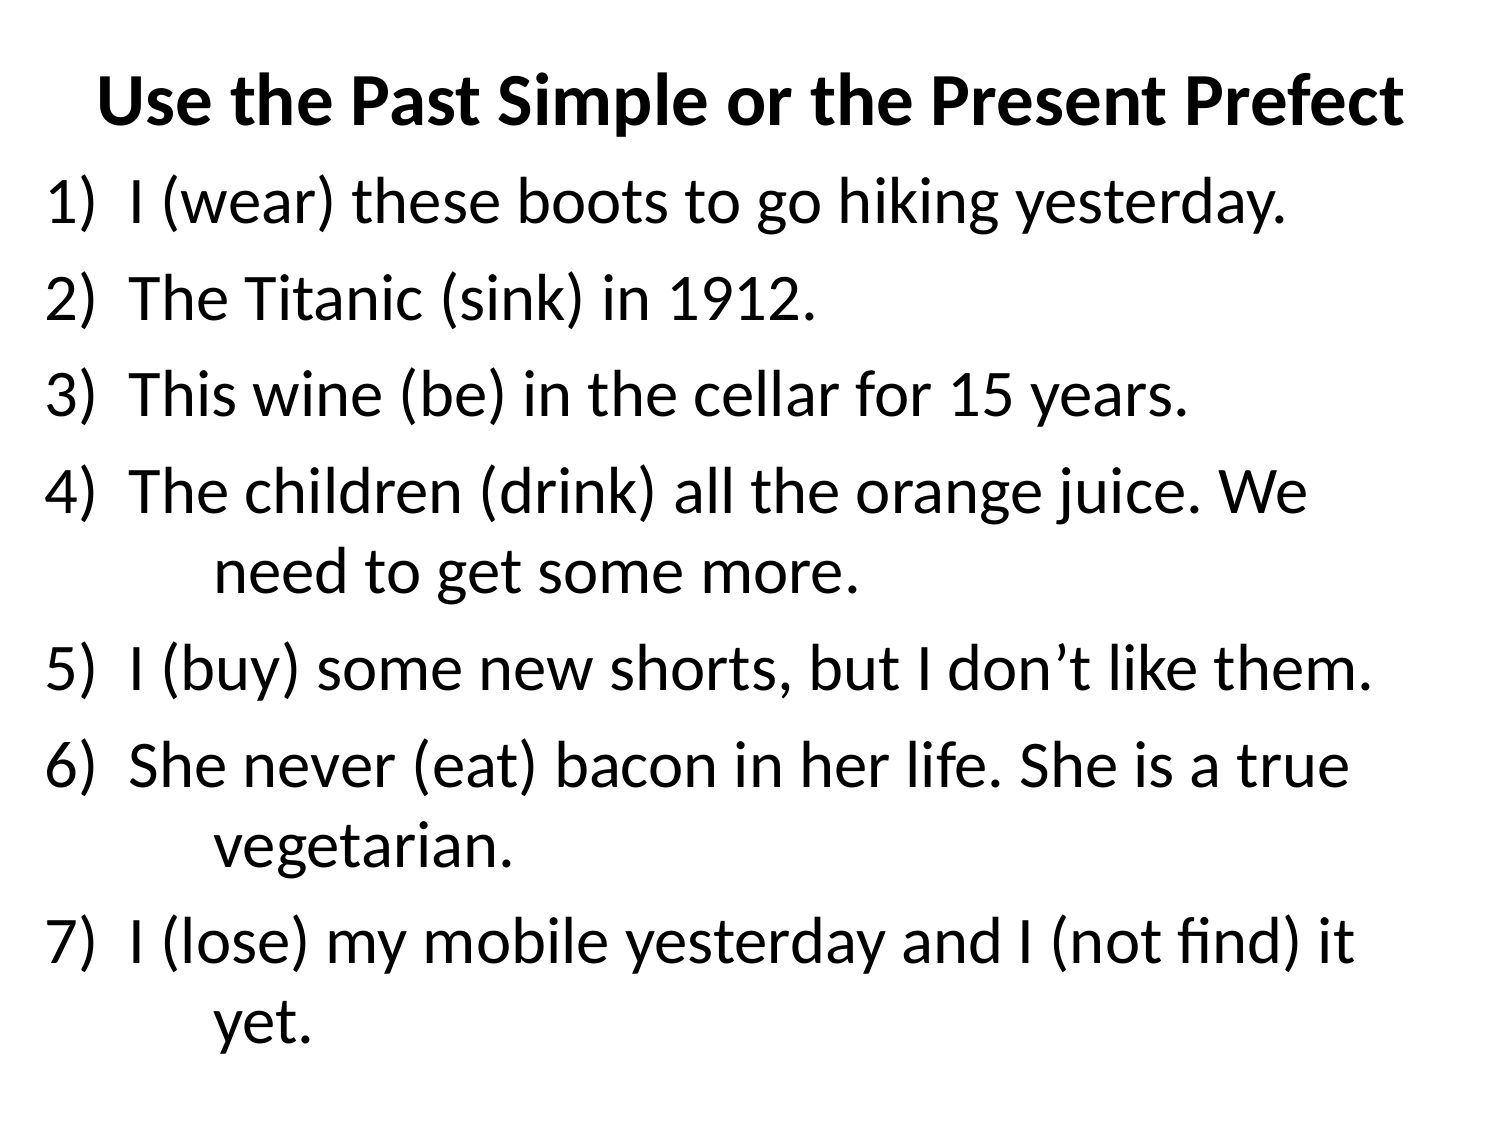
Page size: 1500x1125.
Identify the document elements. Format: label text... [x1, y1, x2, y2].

list I (wear) these boots to go hiking yesterday. The Titanic (sink) in 1912. This wine (be) in the cellar for 15 years. The children (drink) all the orange juice. We need to get some more. I (buy) some new shorts, but I don’t like them. She never (eat) bacon in her life. She is a true vegetarian. I (lose) my mobile yesterday and I (not find) it yet. [29, 149, 1471, 1083]
title Use the Past Simple or the Present Prefect [76, 42, 1427, 147]
